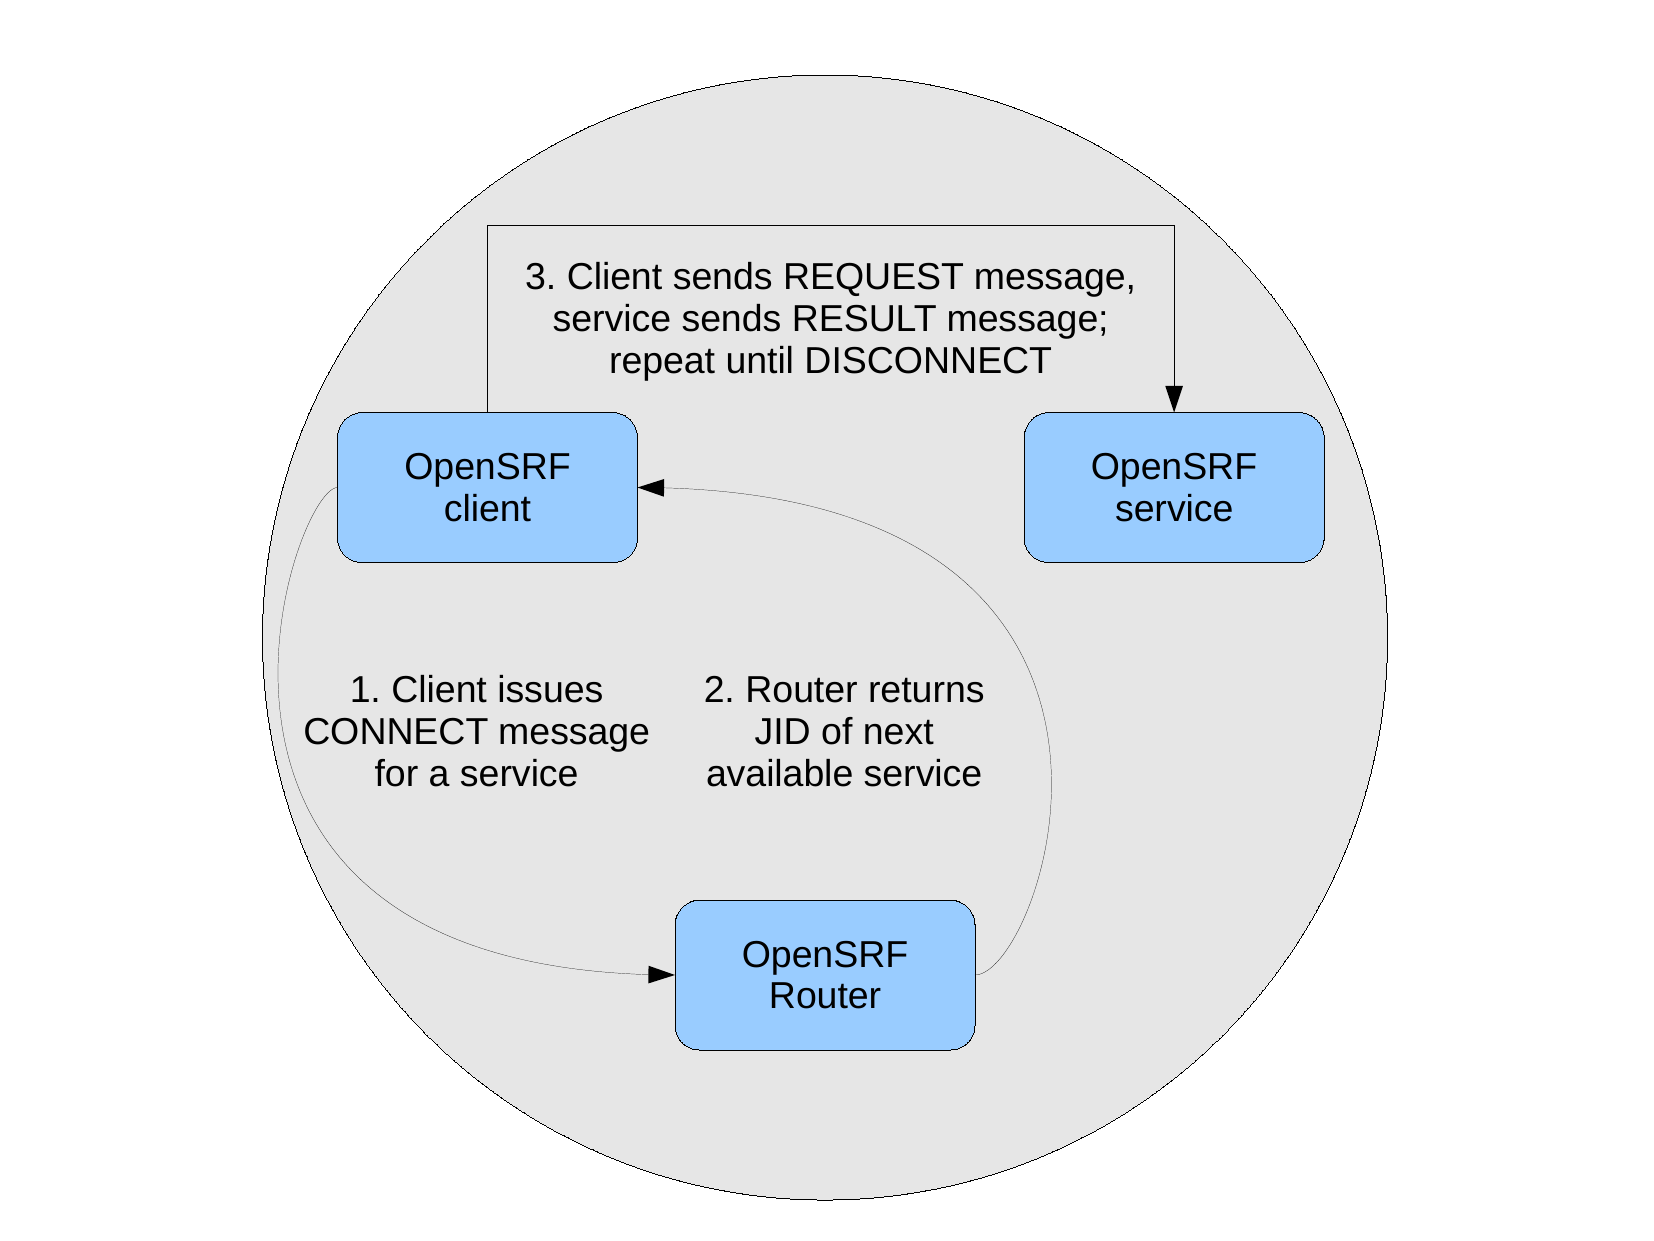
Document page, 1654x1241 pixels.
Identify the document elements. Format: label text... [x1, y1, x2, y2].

text_box OpenSRF service [1024, 412, 1325, 563]
text_box [262, 75, 1388, 1201]
text_box OpenSRF Router [675, 900, 976, 1051]
text_box OpenSRF client [337, 412, 638, 563]
